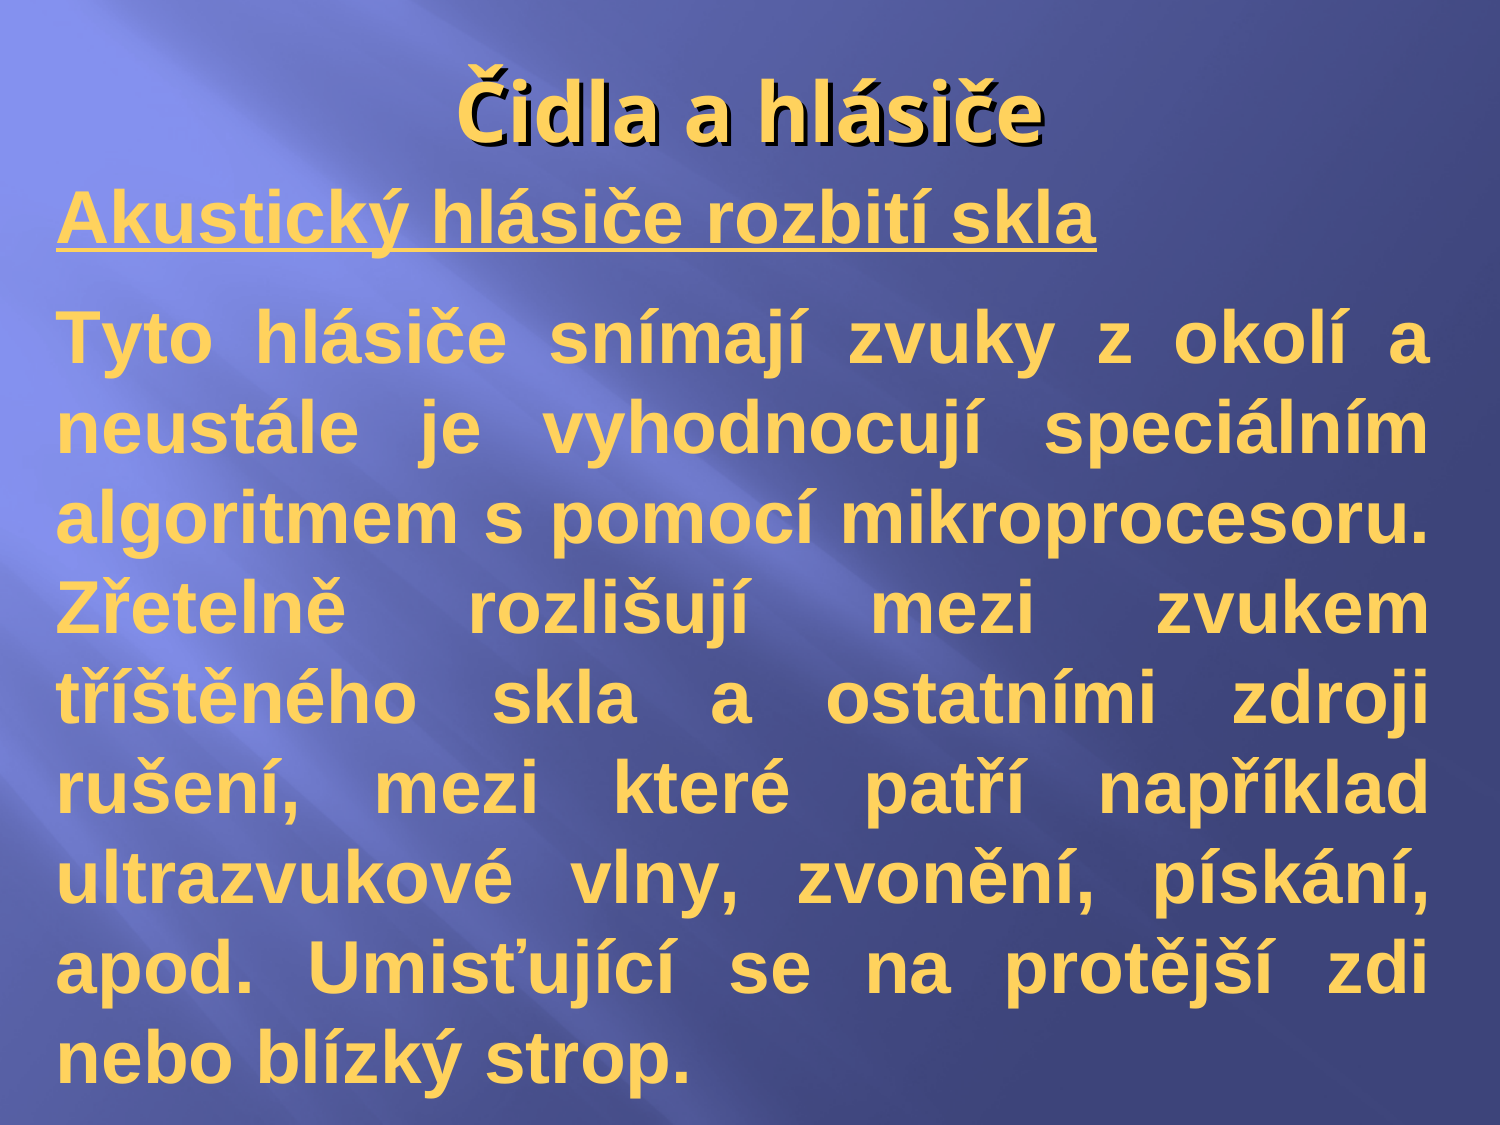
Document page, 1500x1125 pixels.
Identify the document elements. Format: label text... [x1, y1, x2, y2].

picture [0, 0, 1500, 1125]
title Čidla a hlásiče [75, 45, 1426, 172]
text_box Akustický hlásiče rozbití skla Tyto hlásiče snímají zvuky z okolí a neustále je vyhodnocují speciálním algoritmem s pomocí mikroprocesoru. Zřetelně rozlišují mezi zvukem tříštěného skla a ostatními zdroji rušení, mezi které patří například ultrazvukové vlny, zvonění, pískání, apod. Umisťující se na protější zdi nebo blízký strop. [41, 172, 1447, 1094]
